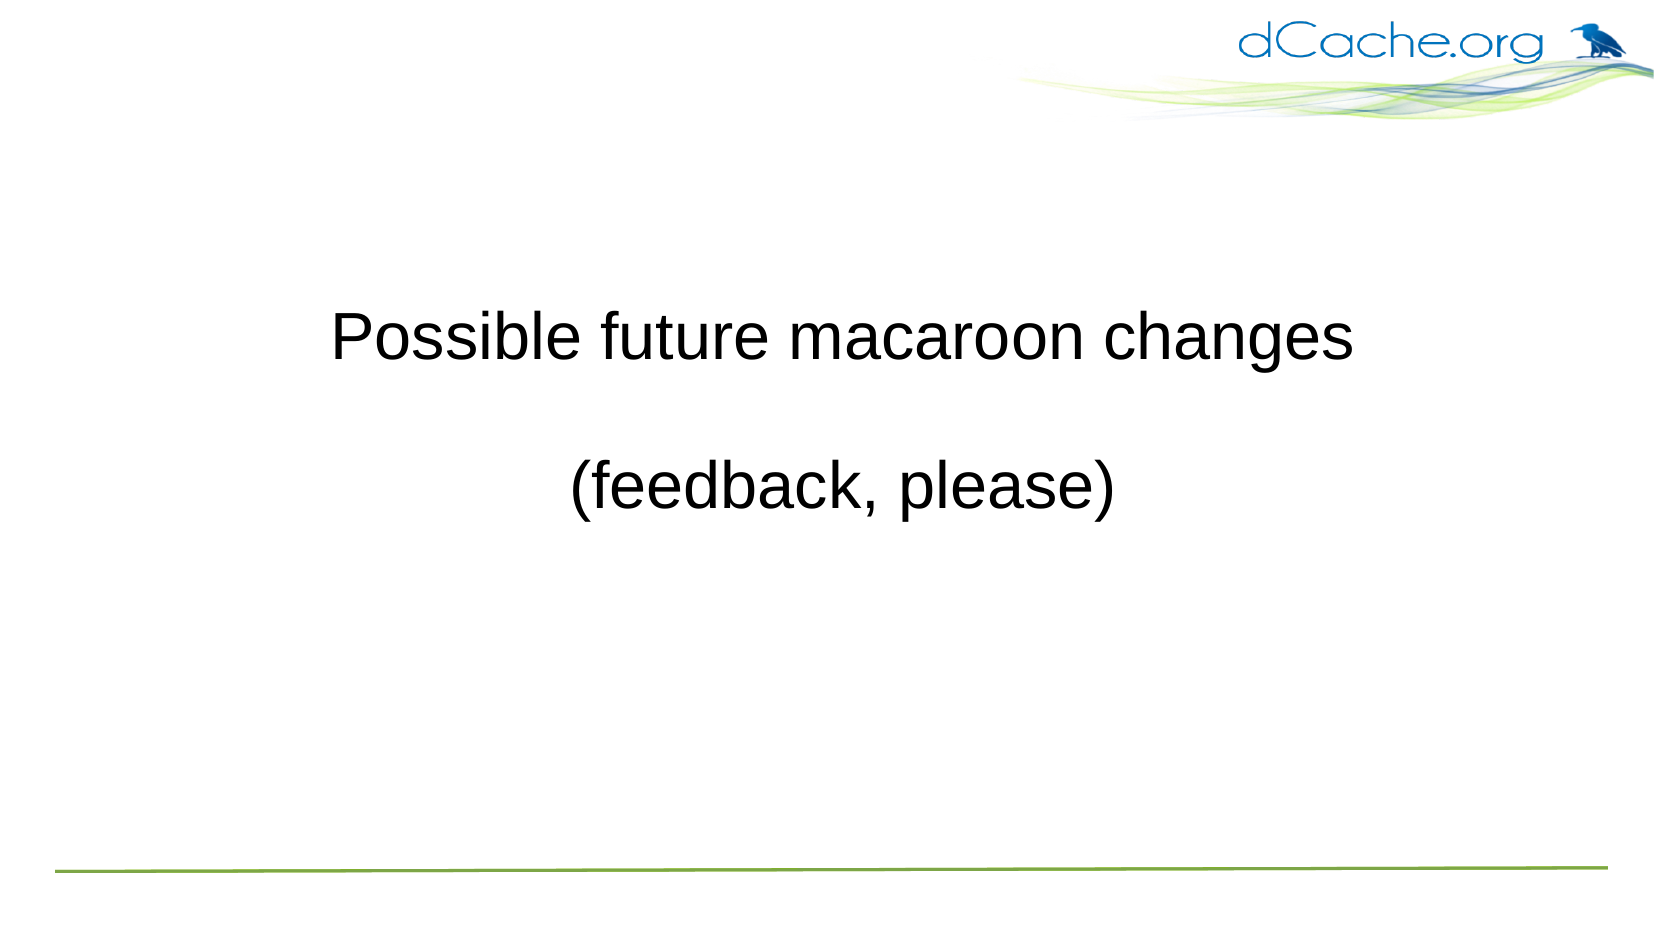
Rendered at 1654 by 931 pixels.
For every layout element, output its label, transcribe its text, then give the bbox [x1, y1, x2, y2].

picture [956, 12, 1654, 127]
subtitle Possible future macaroon changes (feedback, please) [82, 254, 1605, 567]
